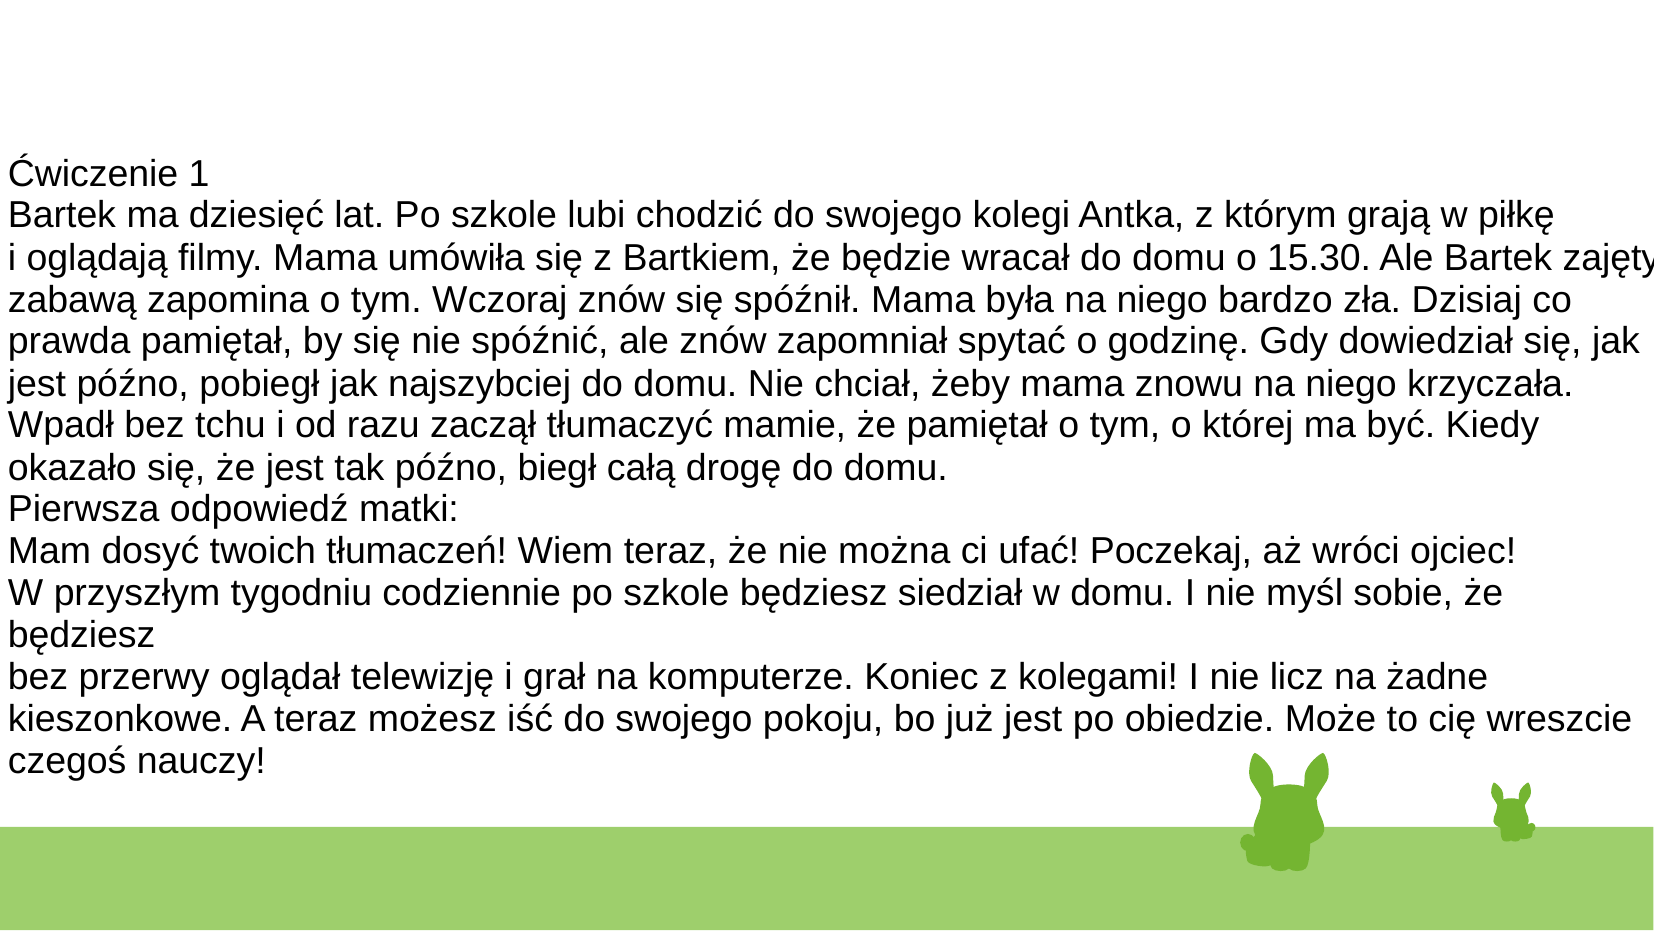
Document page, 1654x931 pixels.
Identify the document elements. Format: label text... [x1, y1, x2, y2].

text_box Ćwiczenie 1 Bartek ma dziesięć lat. Po szkole lubi chodzić do swojego kolegi Antka, z którym grają w piłkę i oglądają filmy. Mama umówiła się z Bartkiem, że będzie wracał do domu o 15.30. Ale Bartek zajęty zabawą zapomina o tym. Wczoraj znów się spóźnił. Mama była na niego bardzo zła. Dzisiaj co prawda pamiętał, by się nie spóźnić, ale znów zapomniał spytać o godzinę. Gdy dowiedział się, jak jest późno, pobiegł jak najszybciej do domu. Nie chciał, żeby mama znowu na niego krzyczała. Wpadł bez tchu i od razu zaczął tłumaczyć mamie, że pamiętał o tym, o której ma być. Kiedy okazało się, że jest tak późno, biegł całą drogę do domu. Pierwsza odpowiedź matki: Mam dosyć twoich tłumaczeń! Wiem teraz, że nie można ci ufać! Poczekaj, aż wróci ojciec! W przyszłym tygodniu codziennie po szkole będziesz siedział w domu. I nie myśl sobie, że będziesz bez przerwy oglądał telewizję i grał na komputerze. Koniec z kolegami! I nie licz na żadne kieszonkowe. A teraz możesz iść do swojego pokoju, bo już jest po obiedzie. Może to cię wreszcie czegoś nauczy! [0, 144, 1654, 790]
